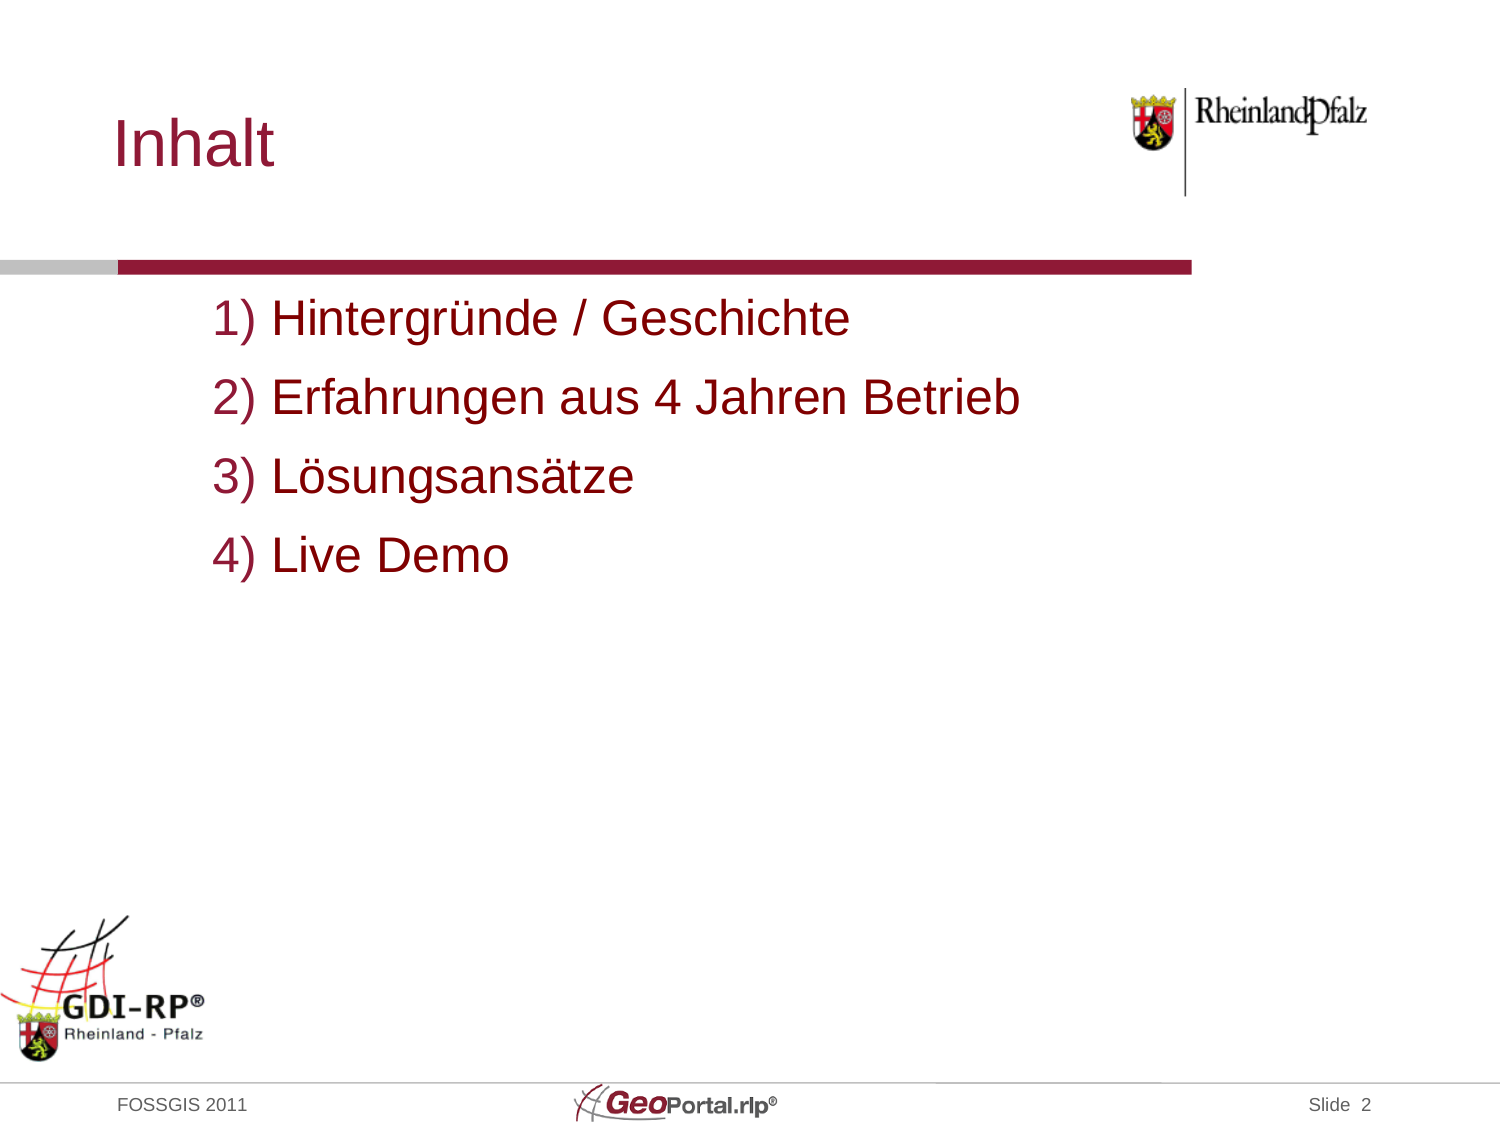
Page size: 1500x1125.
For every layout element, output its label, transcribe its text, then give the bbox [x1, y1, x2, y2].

title Inhalt [112, 63, 1071, 224]
picture [0, 915, 207, 1063]
list Hintergründe / Geschichte Erfahrungen aus 4 Jahren Betrieb Lösungsansätze Live Demo [212, 295, 1477, 1125]
picture [1131, 88, 1447, 198]
